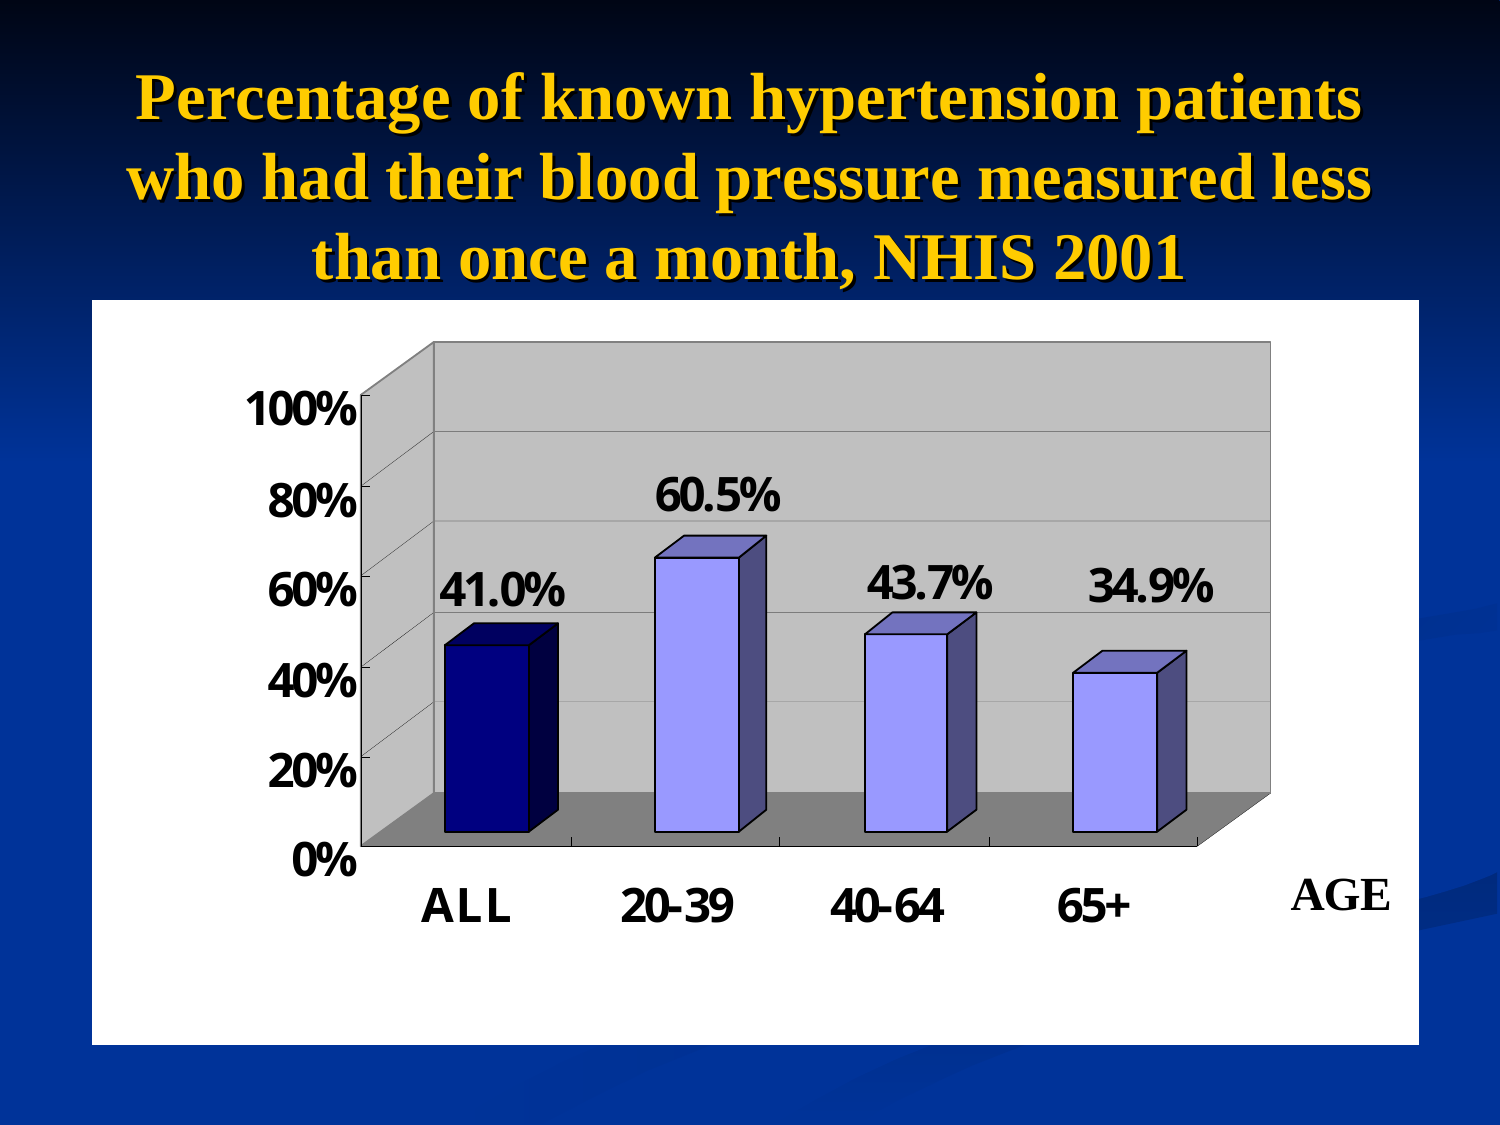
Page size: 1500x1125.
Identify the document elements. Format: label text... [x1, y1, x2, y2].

chart [92, 299, 1419, 1046]
title Percentage of known hypertension patients who had their blood pressure measured less than once a month, NHIS 2001 [75, 45, 1426, 276]
